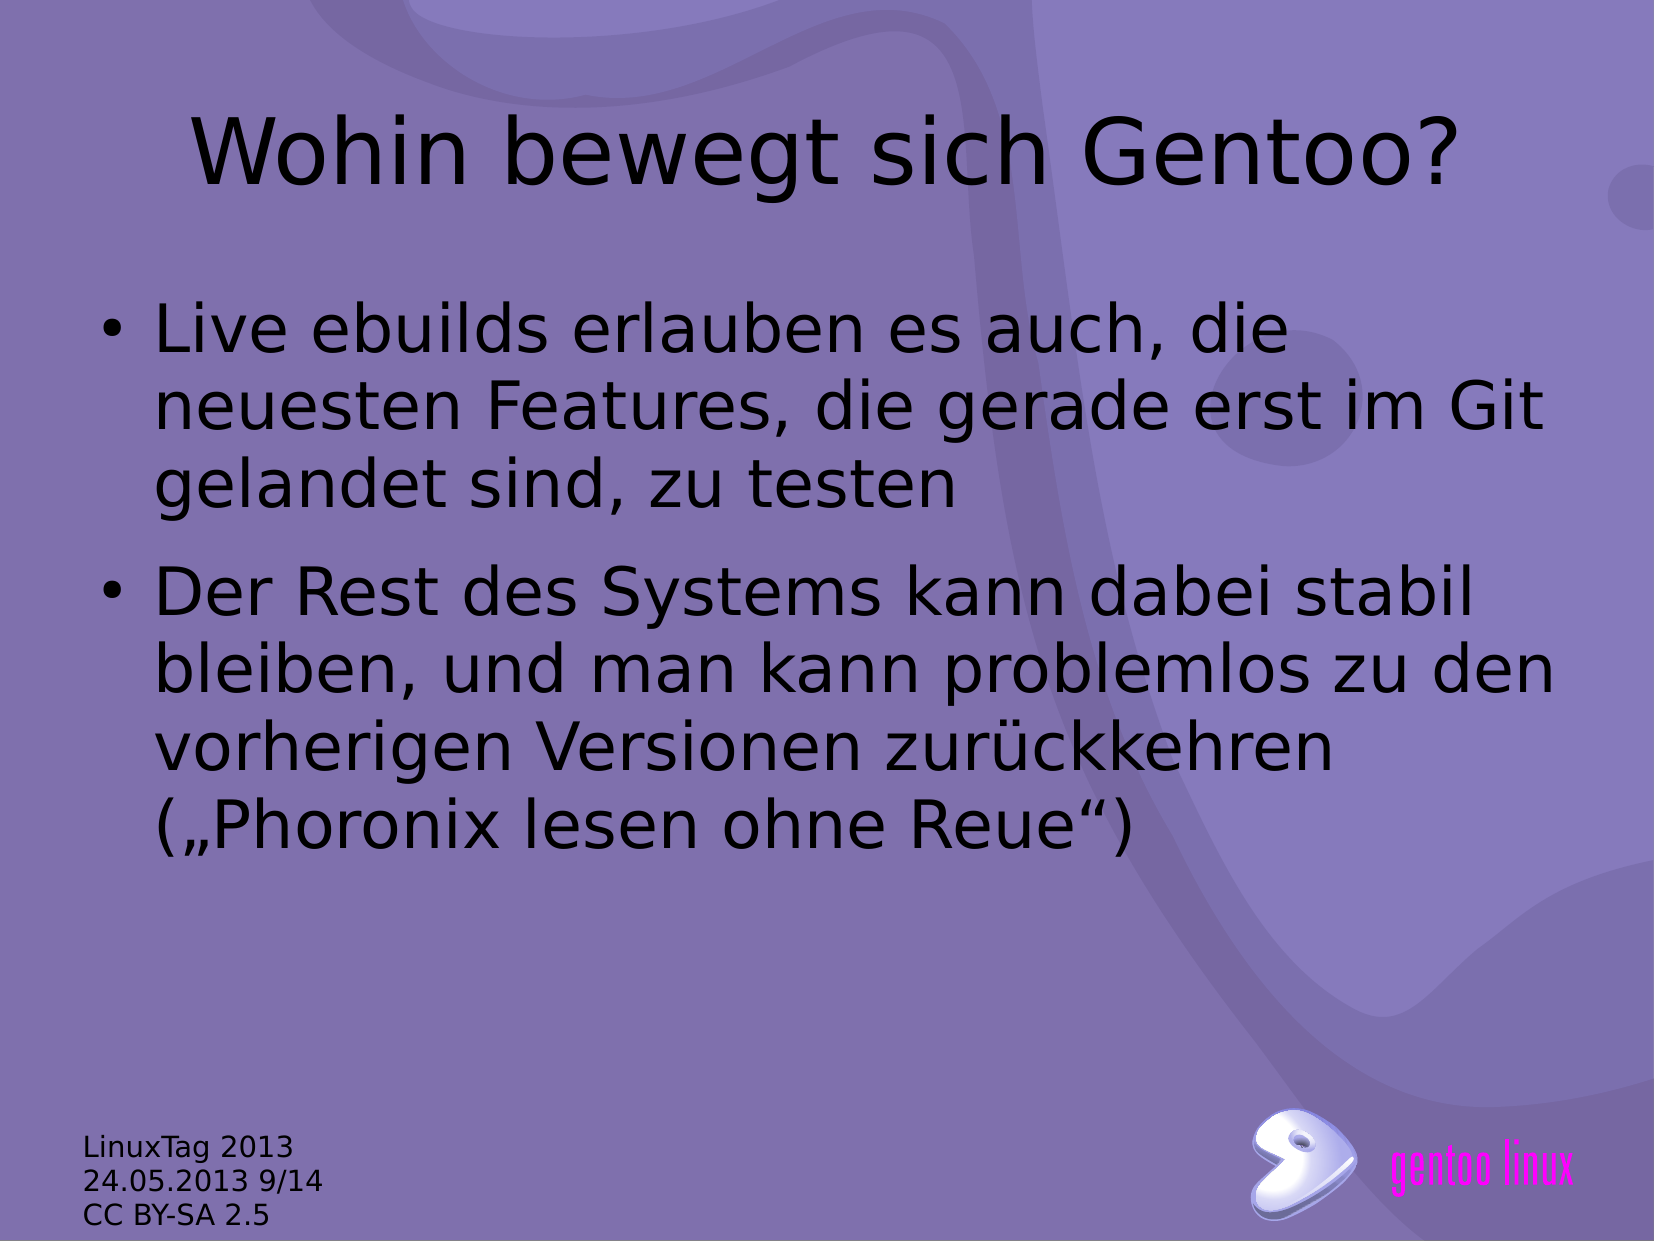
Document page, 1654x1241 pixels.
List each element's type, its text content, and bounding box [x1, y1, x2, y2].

title Wohin bewegt sich Gentoo? [82, 49, 1571, 257]
list Live ebuilds erlauben es auch, die neuesten Features, die gerade erst im Git gelandet sind, zu testen Der Rest des Systems kann dabei stabil bleiben, und man kann problemlos zu den vorherigen Versionen zurückkehren („Phoronix lesen ohne Reue“) [82, 290, 1571, 1109]
